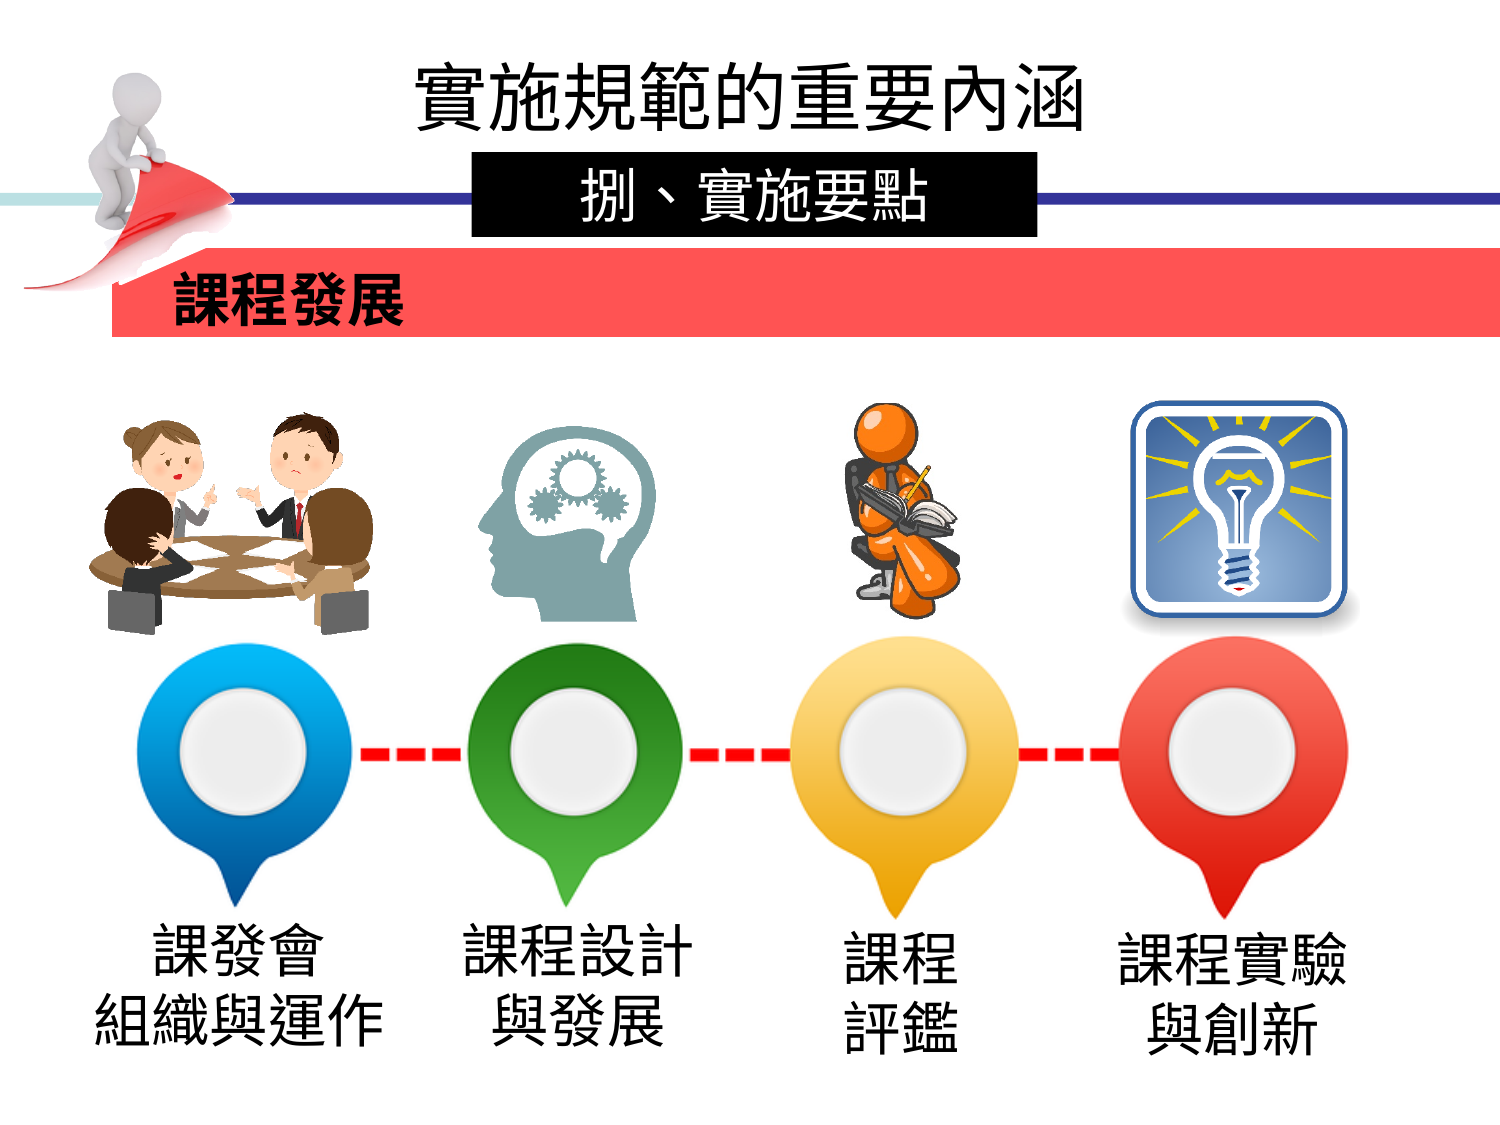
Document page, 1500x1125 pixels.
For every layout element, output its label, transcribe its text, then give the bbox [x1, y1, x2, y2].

text_box [1038, 192, 1500, 205]
text_box 課發會 組織與運作 [78, 906, 400, 1062]
text_box 課程發展 [0, 231, 727, 350]
picture [23, 66, 243, 296]
picture [471, 423, 672, 625]
text_box 課程 評鑑 [828, 914, 975, 1070]
text_box [0, 192, 23, 206]
text_box 捌、實施要點 [471, 152, 1038, 237]
text_box [243, 192, 471, 205]
text_box 課程實驗 與創新 [1101, 915, 1365, 1071]
picture [89, 387, 1388, 923]
text_box 課程設計 與發展 [446, 906, 710, 1062]
text_box [727, 248, 1500, 337]
text_box 實施規範的重要內涵 [0, 42, 1500, 148]
